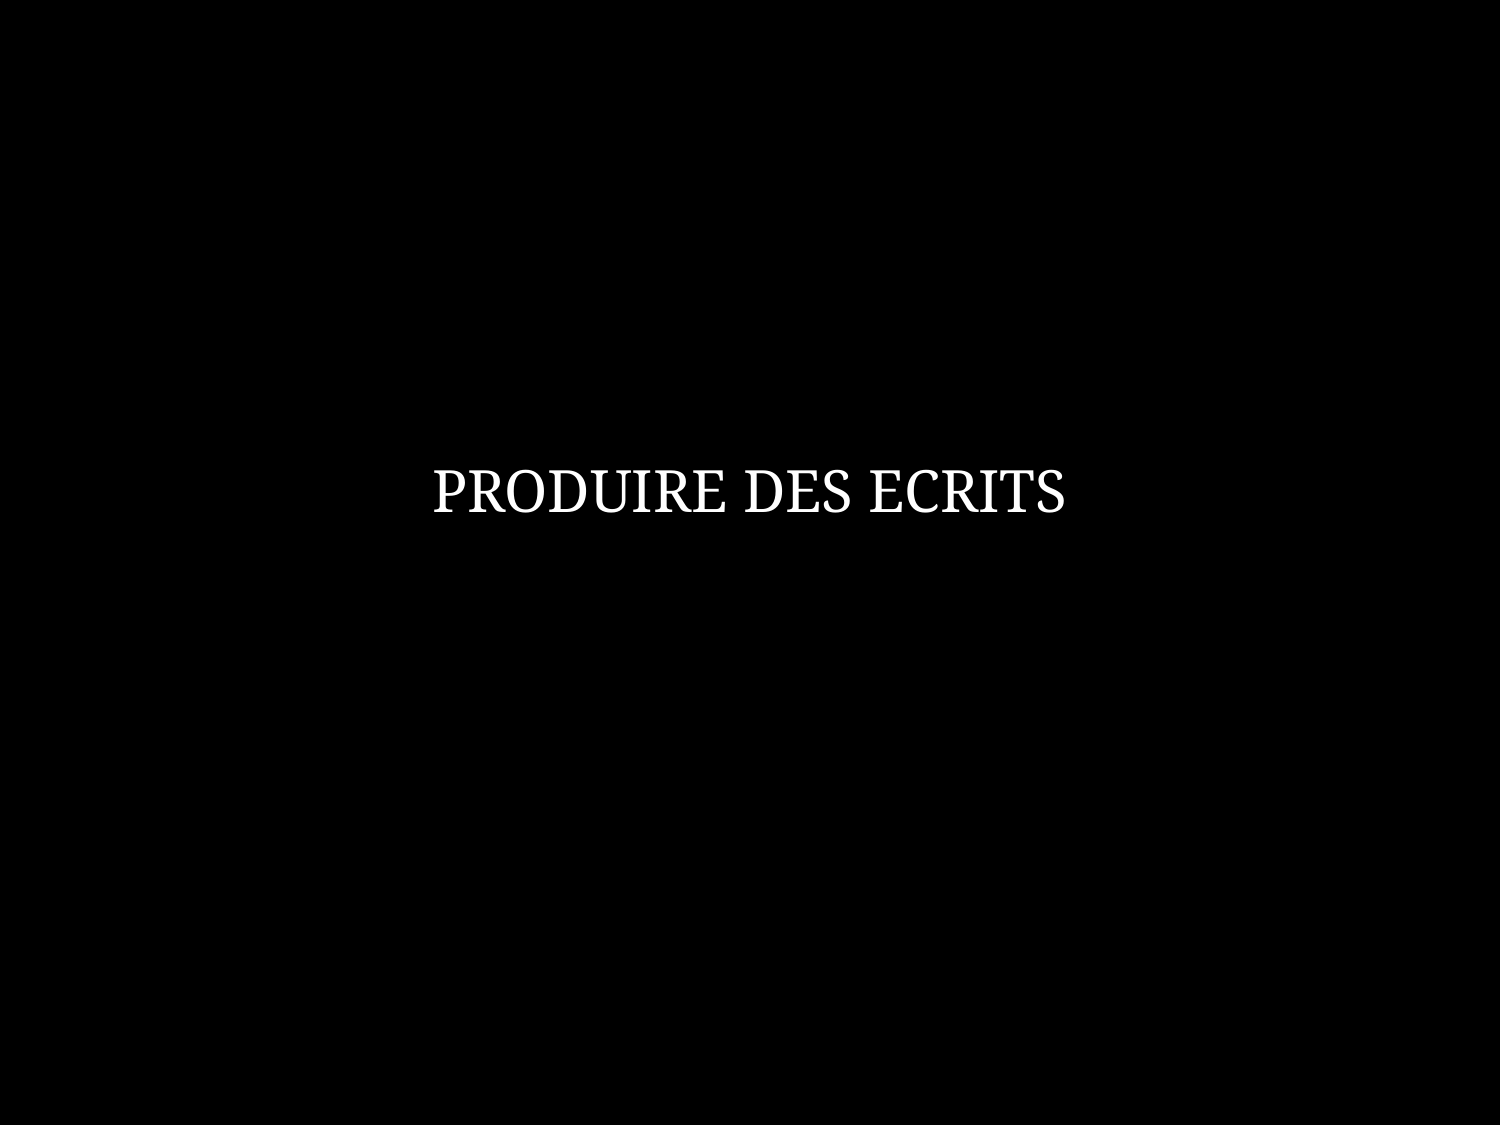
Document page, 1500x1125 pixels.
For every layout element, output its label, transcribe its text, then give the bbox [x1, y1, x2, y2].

subtitle PRODUIRE DES ECRITS [23, 23, 1477, 1087]
